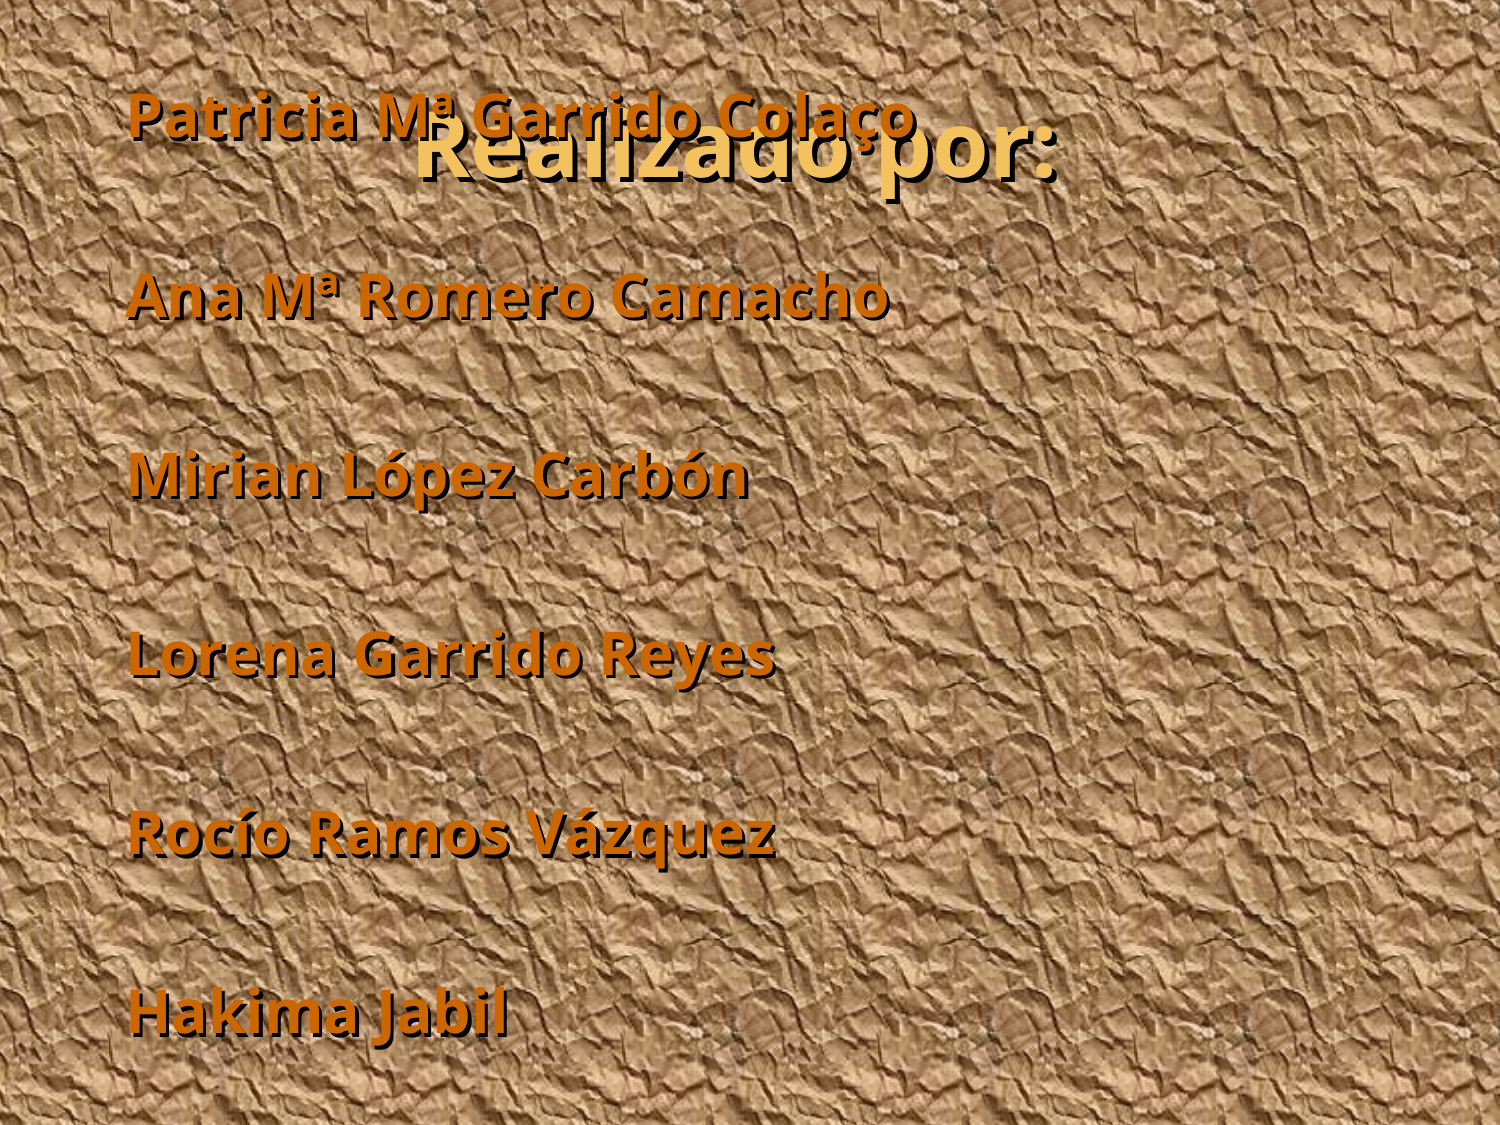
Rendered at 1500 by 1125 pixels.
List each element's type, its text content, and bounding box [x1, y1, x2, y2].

title Realizado por: [59, 29, 1410, 70]
list Patricia Mª Garrido Colaço Ana Mª Romero Camacho Mirian López Carbón Lorena Garrido Reyes Rocío Ramos Vázquez Hakima Jabil [59, 70, 1422, 1063]
picture [0, 0, 1500, 1125]
